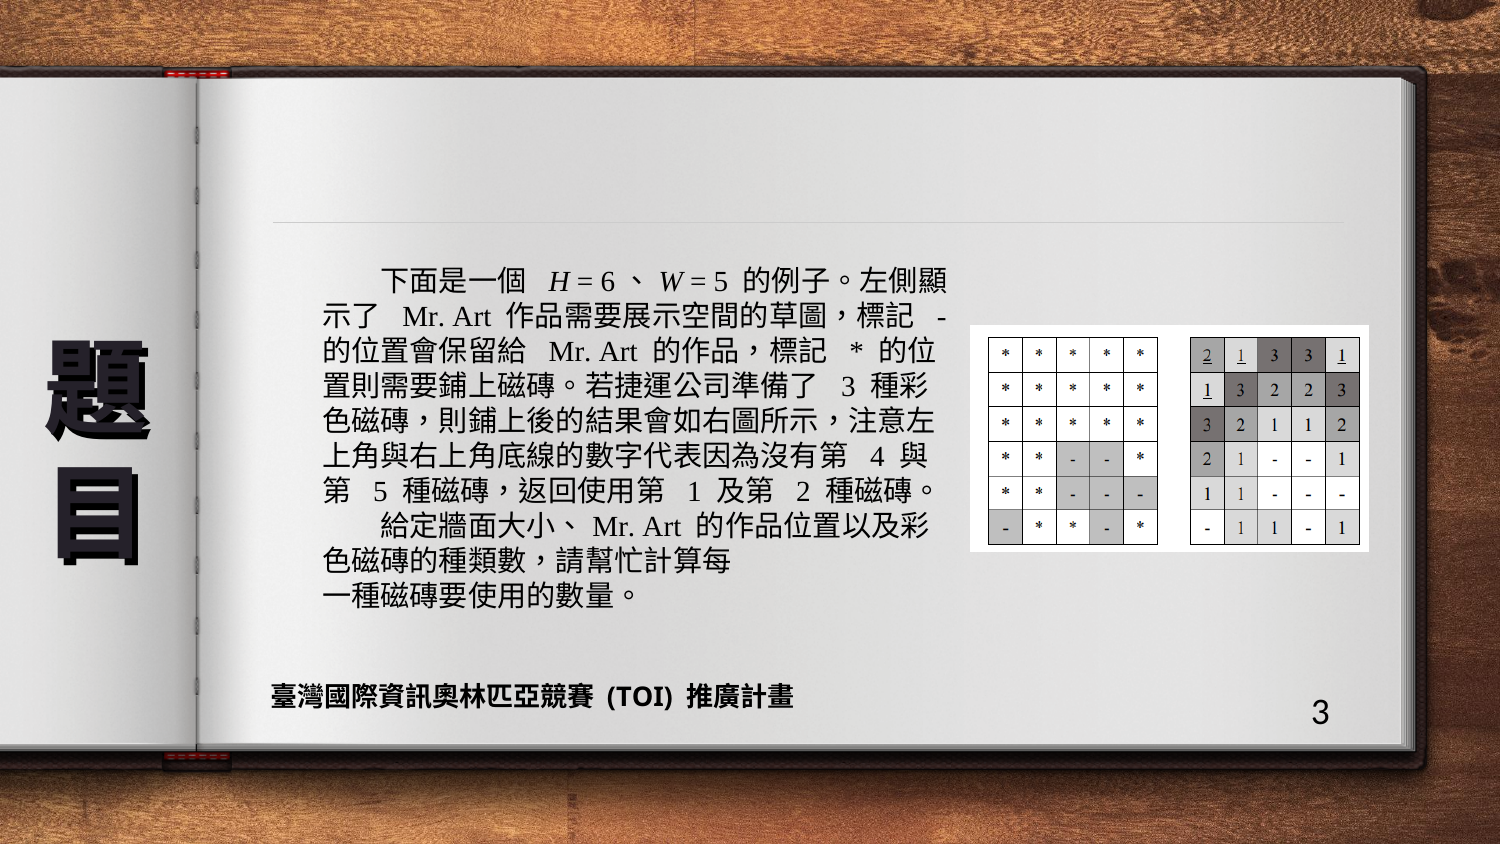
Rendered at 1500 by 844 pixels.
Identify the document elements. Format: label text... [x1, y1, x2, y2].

text_box [1295, 672, 1386, 737]
text_box 下面是一個 H = 6、W = 5 的例子。左側顯示了 Mr. Art 作品需要展示空間的草圖，標記 - 的位置會保留給 Mr. Art 的作品，標記 * 的位置則需要鋪上磁磚。若捷運公司準備了 3 種彩色磁磚，則鋪上後的結果會如右圖所示，注意左上角與右上角底線的數字代表因為沒有第 4 與第 5 種磁磚，返回使用第 1 及第 2 種磁磚。 給定牆面大小、Mr. Art 的作品位置以及彩色磁磚的種類數，請幫忙計算每 一種磁磚要使用的數量。 [307, 255, 973, 620]
title 題 目 [28, 306, 210, 552]
picture [970, 325, 1369, 552]
